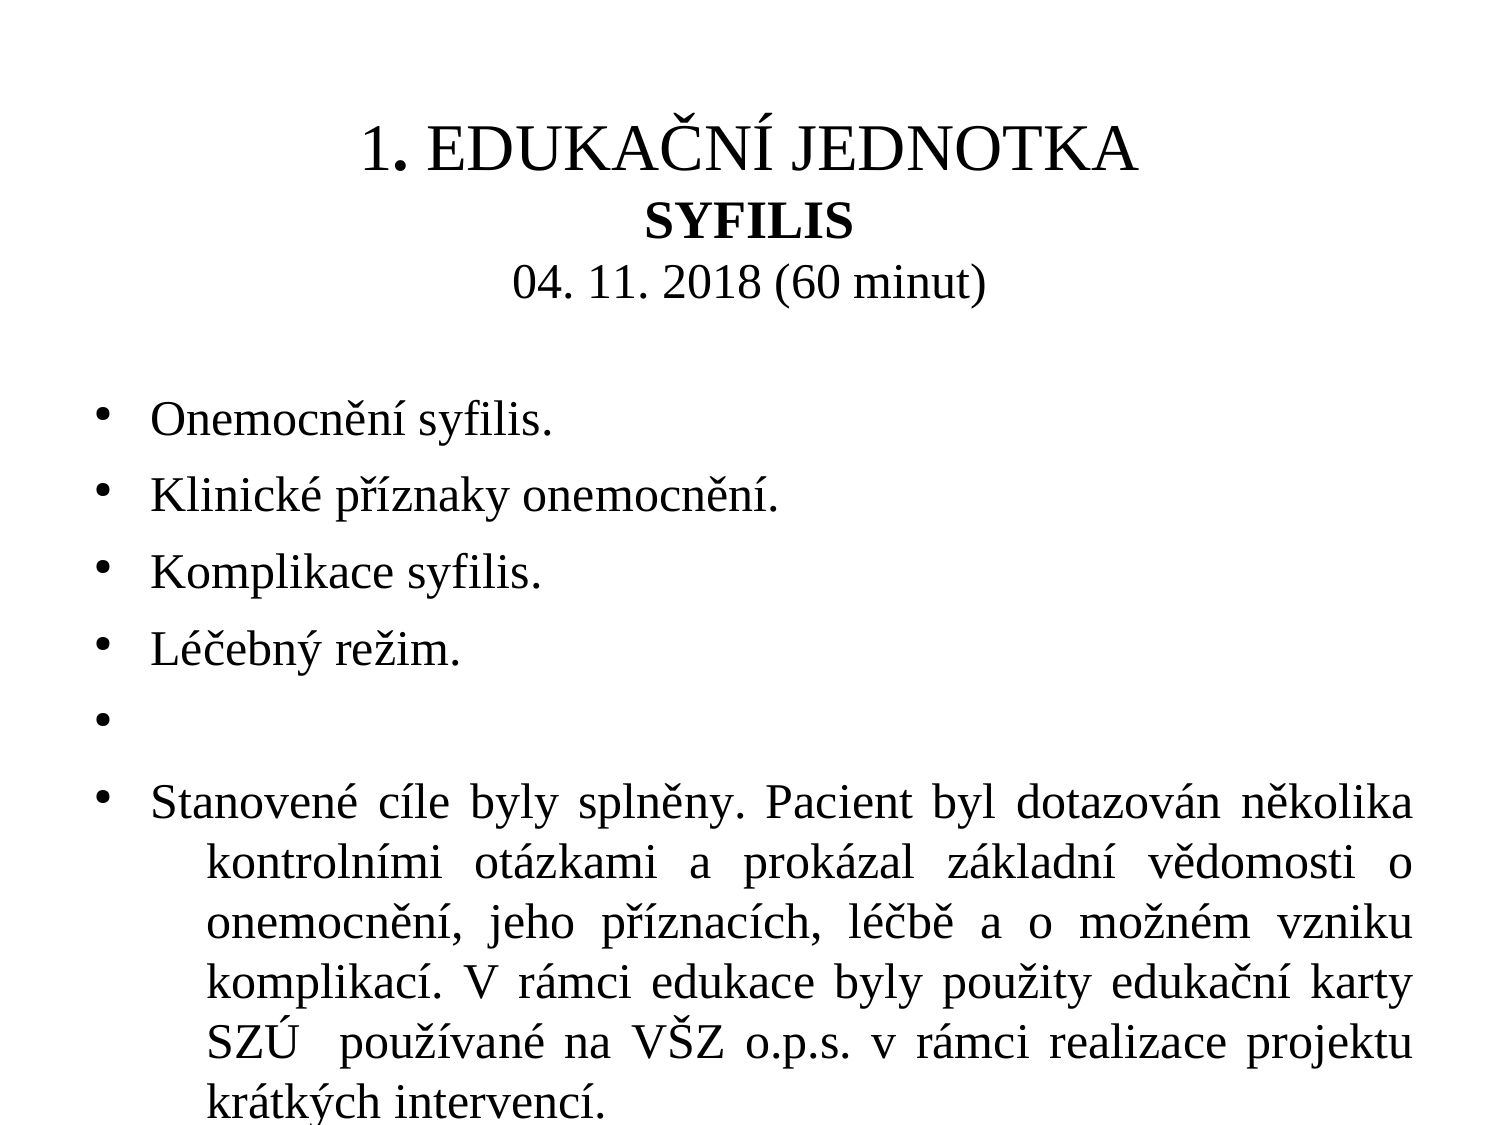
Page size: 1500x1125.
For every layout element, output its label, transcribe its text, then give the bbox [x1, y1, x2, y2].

list Onemocnění syfilis. Klinické příznaky onemocnění. Komplikace syfilis. Léčebný režim. Stanovené cíle byly splněny. Pacient byl dotazován několika kontrolními otázkami a prokázal základní vědomosti o onemocnění, jeho příznacích, léčbě a o možném vzniku komplikací. V rámci edukace byly použity edukační karty SZÚ používané na VŠZ o.p.s. v rámci realizace projektu krátkých intervencí. [79, 300, 1430, 1125]
title 1. EDUKAČNÍ JEDNOTKA SYFILIS 04. 11. 2018 (60 minut) [75, 96, 1425, 284]
